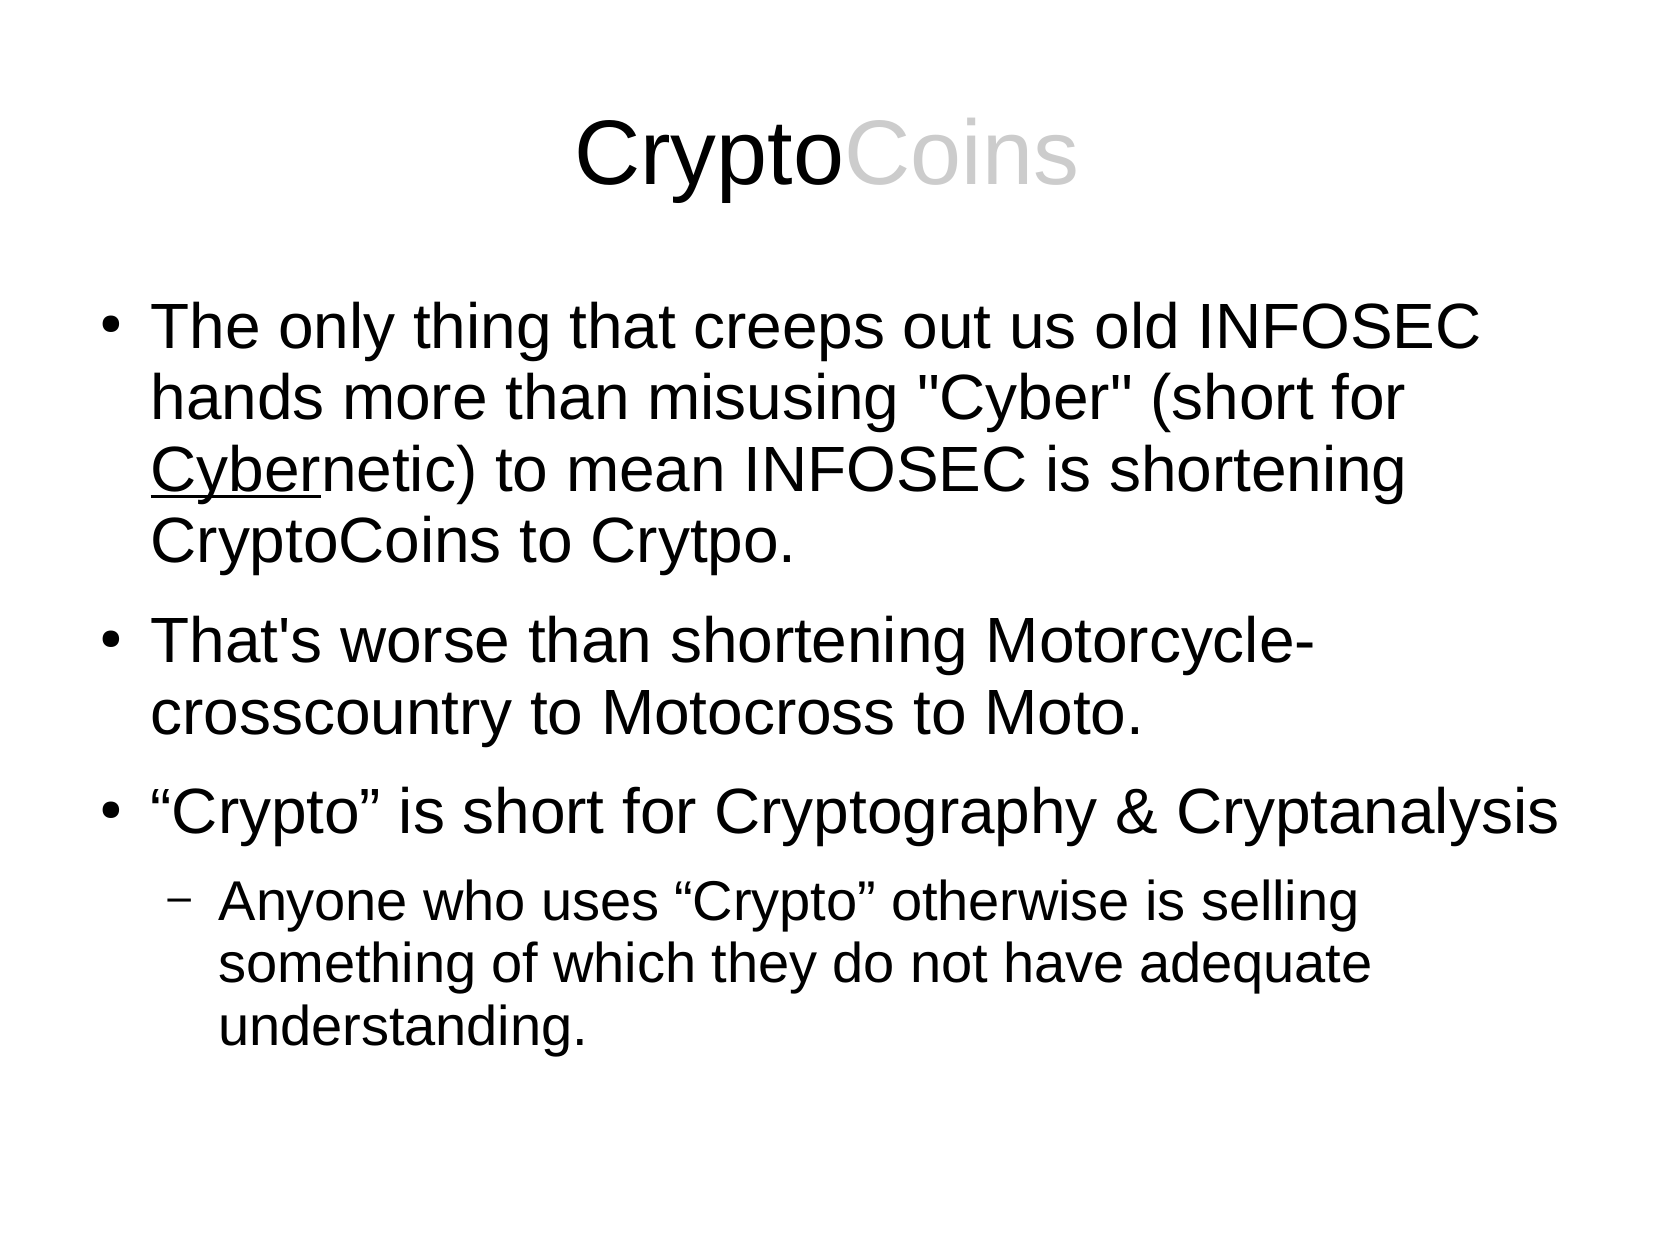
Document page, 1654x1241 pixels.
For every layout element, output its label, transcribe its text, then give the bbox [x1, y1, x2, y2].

title CryptoCoins [82, 49, 1571, 257]
list The only thing that creeps out us old INFOSEC hands more than misusing "Cyber" (short for Cybernetic) to mean INFOSEC is shortening CryptoCoins to Crytpo. That's worse than shortening Motorcycle-crosscountry to Motocross to Moto. “Crypto” is short for Cryptography & Cryptanalysis Anyone who uses “Crypto” otherwise is selling something of which they do not have adequate understanding. [82, 290, 1571, 1081]
